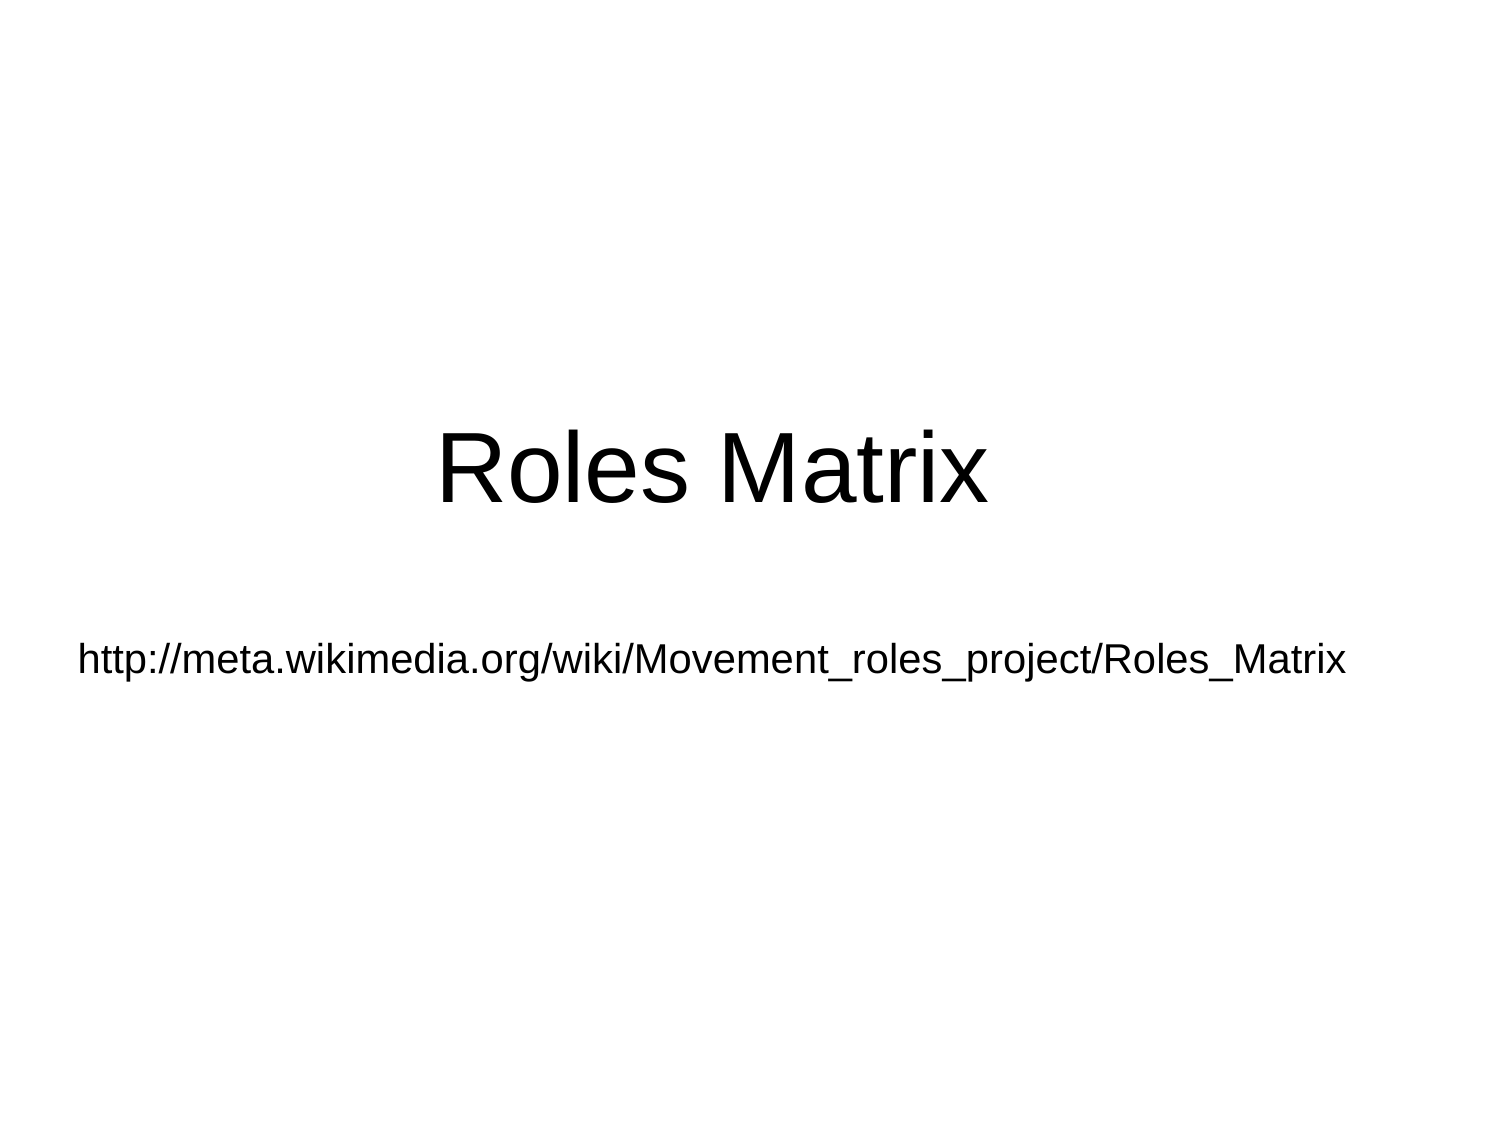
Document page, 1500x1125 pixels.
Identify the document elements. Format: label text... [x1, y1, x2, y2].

subtitle Roles Matrix http://meta.wikimedia.org/wiki/Movement_roles_project/Roles_Matrix [75, 219, 1351, 876]
